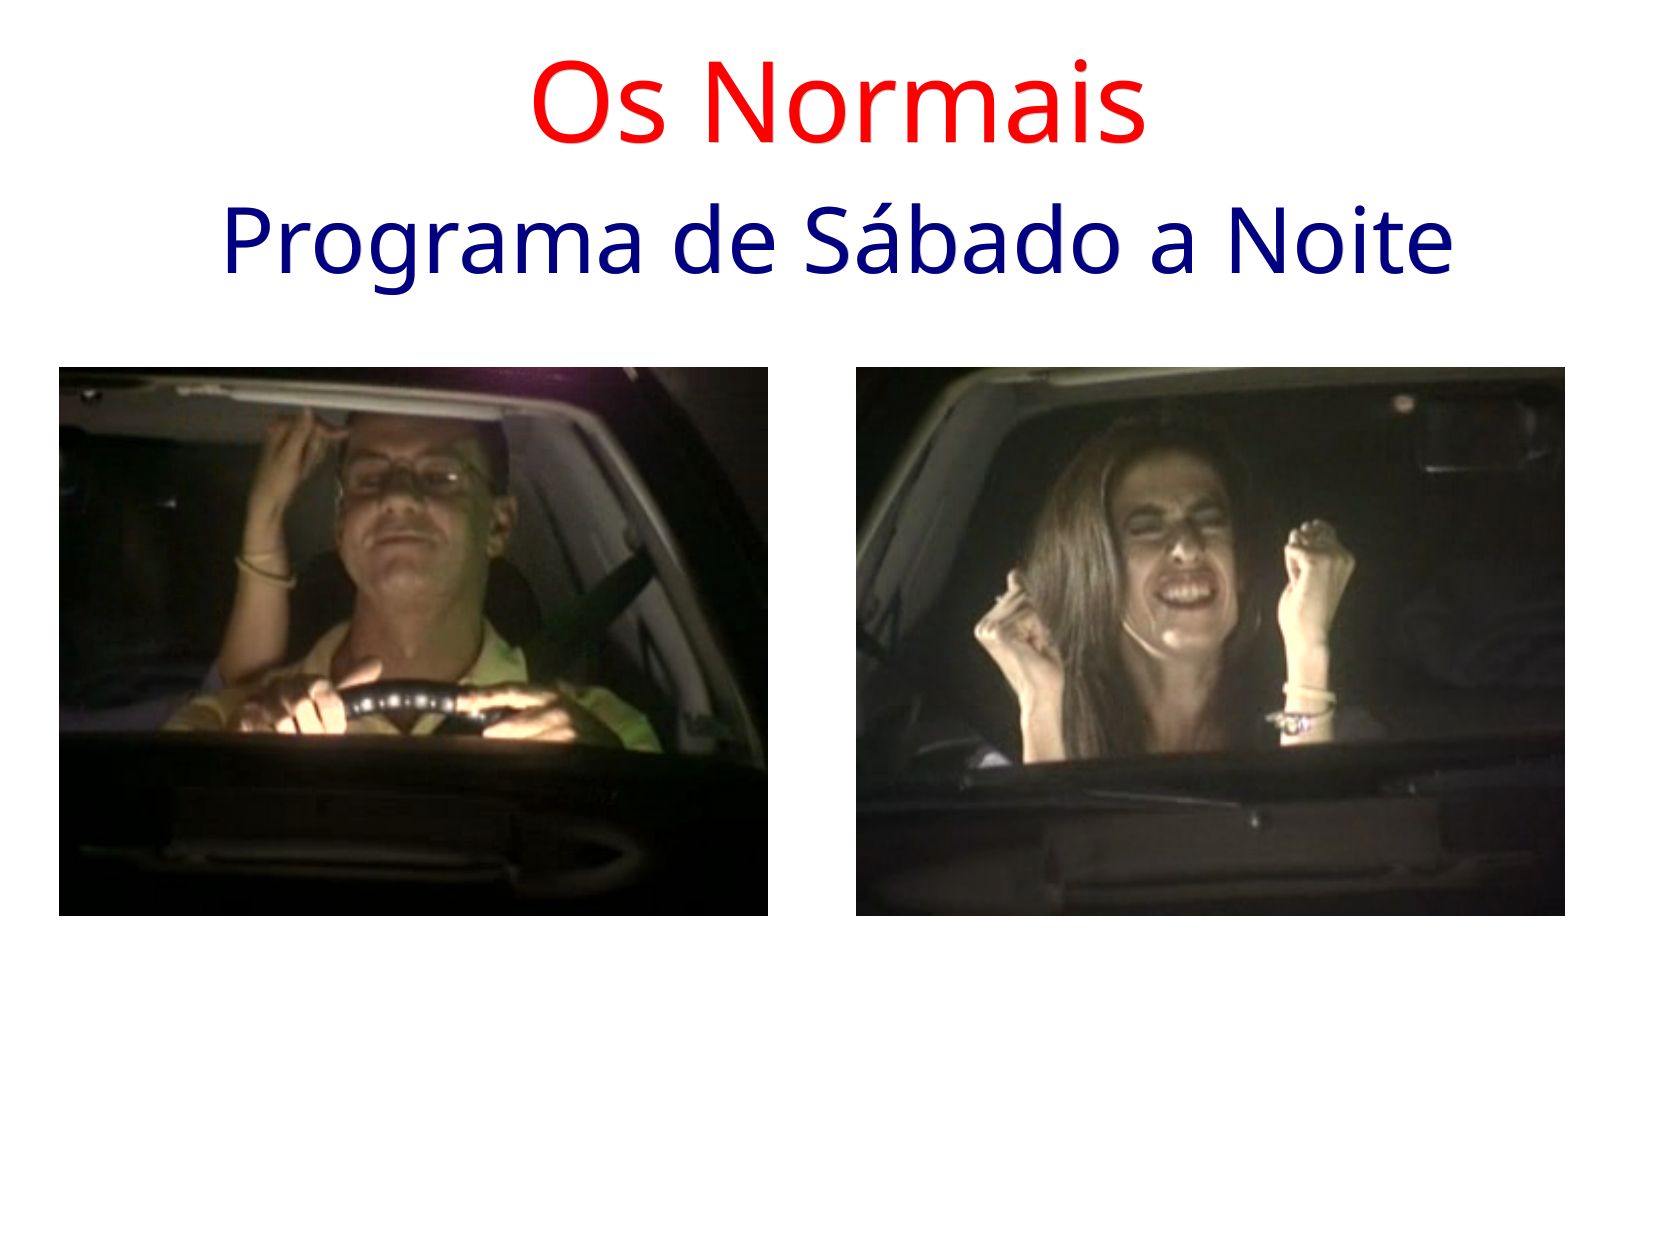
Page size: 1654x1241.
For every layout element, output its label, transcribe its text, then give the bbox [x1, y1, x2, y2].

picture [59, 367, 768, 916]
picture [856, 367, 1565, 916]
title Os Normais Programa de Sábado a Noite [82, 37, 1595, 286]
